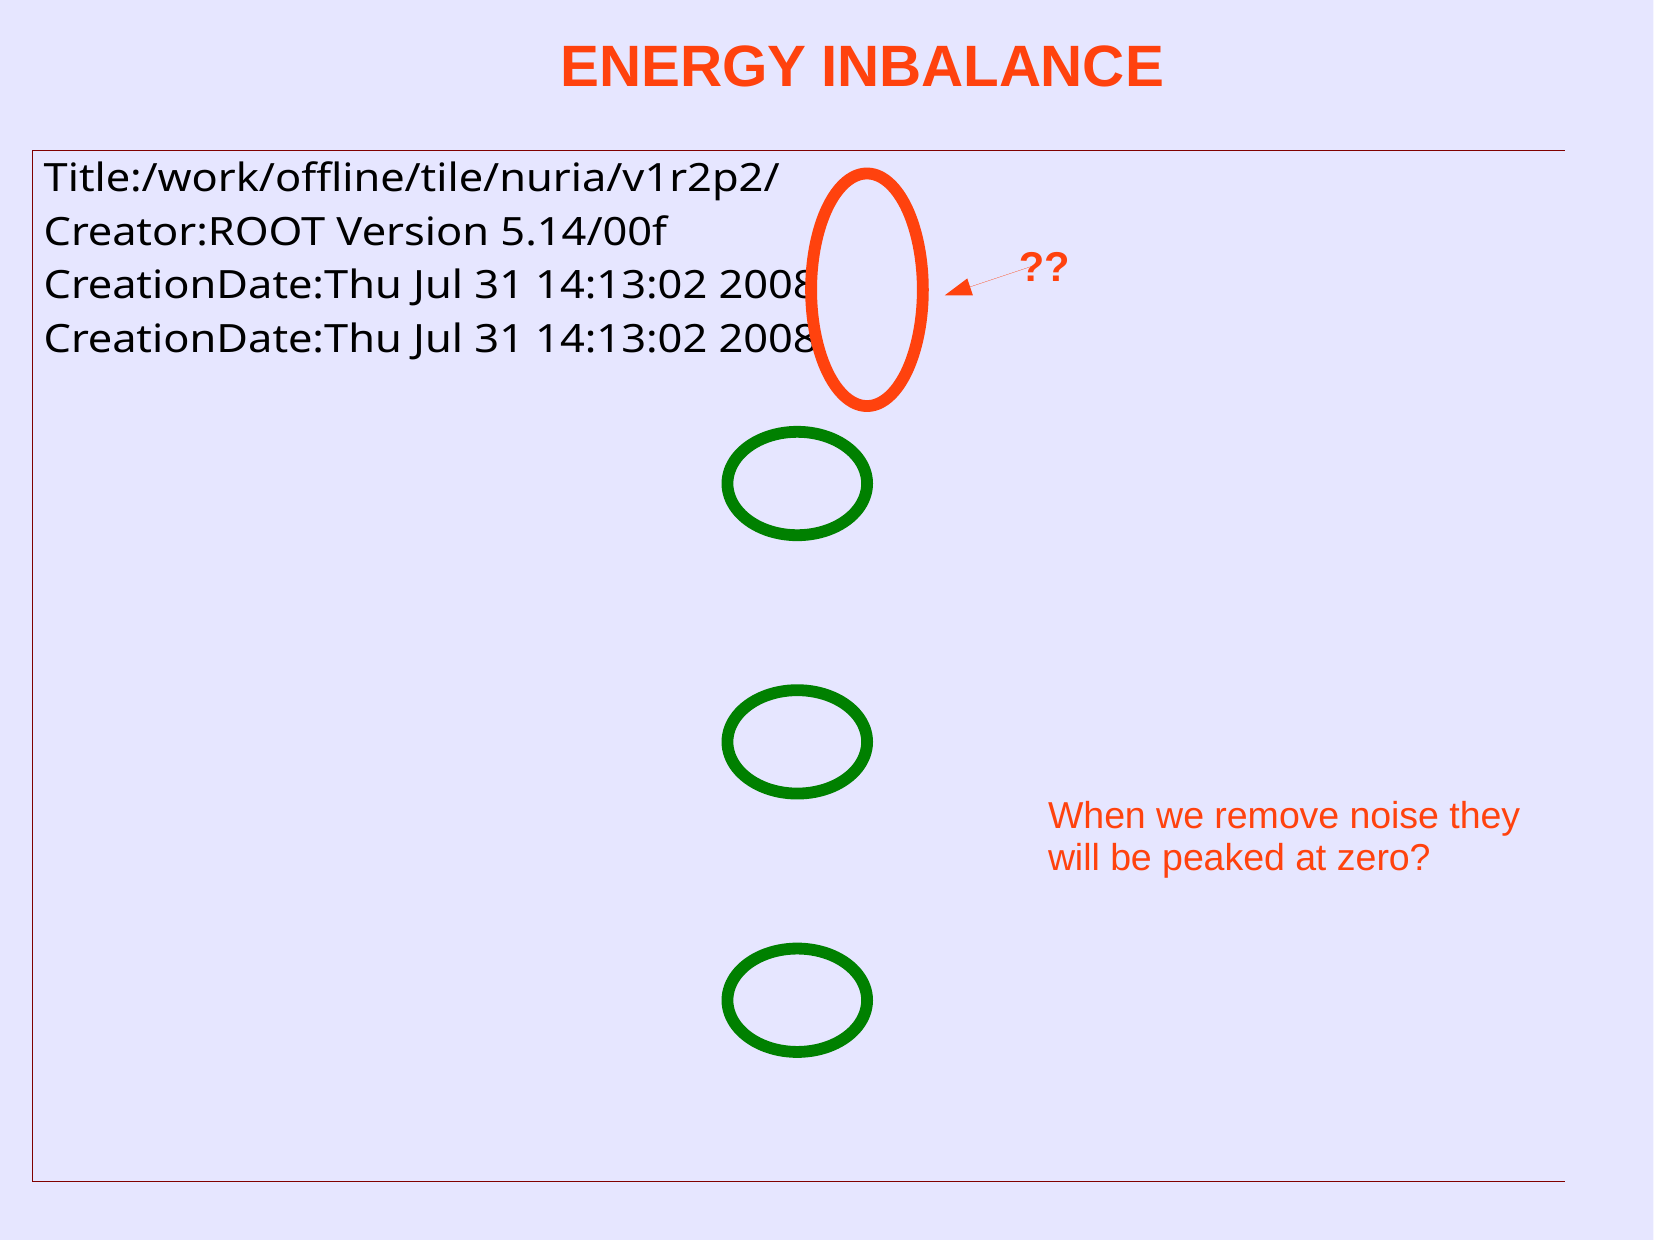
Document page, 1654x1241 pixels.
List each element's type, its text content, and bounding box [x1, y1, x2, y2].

text_box ?? [1003, 236, 1152, 298]
picture [29, 147, 1565, 1182]
title [971, 275, 1003, 287]
text_box When we remove noise they will be peaked at zero? [1033, 787, 1565, 886]
title ENERGY INBALANCE [118, 0, 1607, 163]
